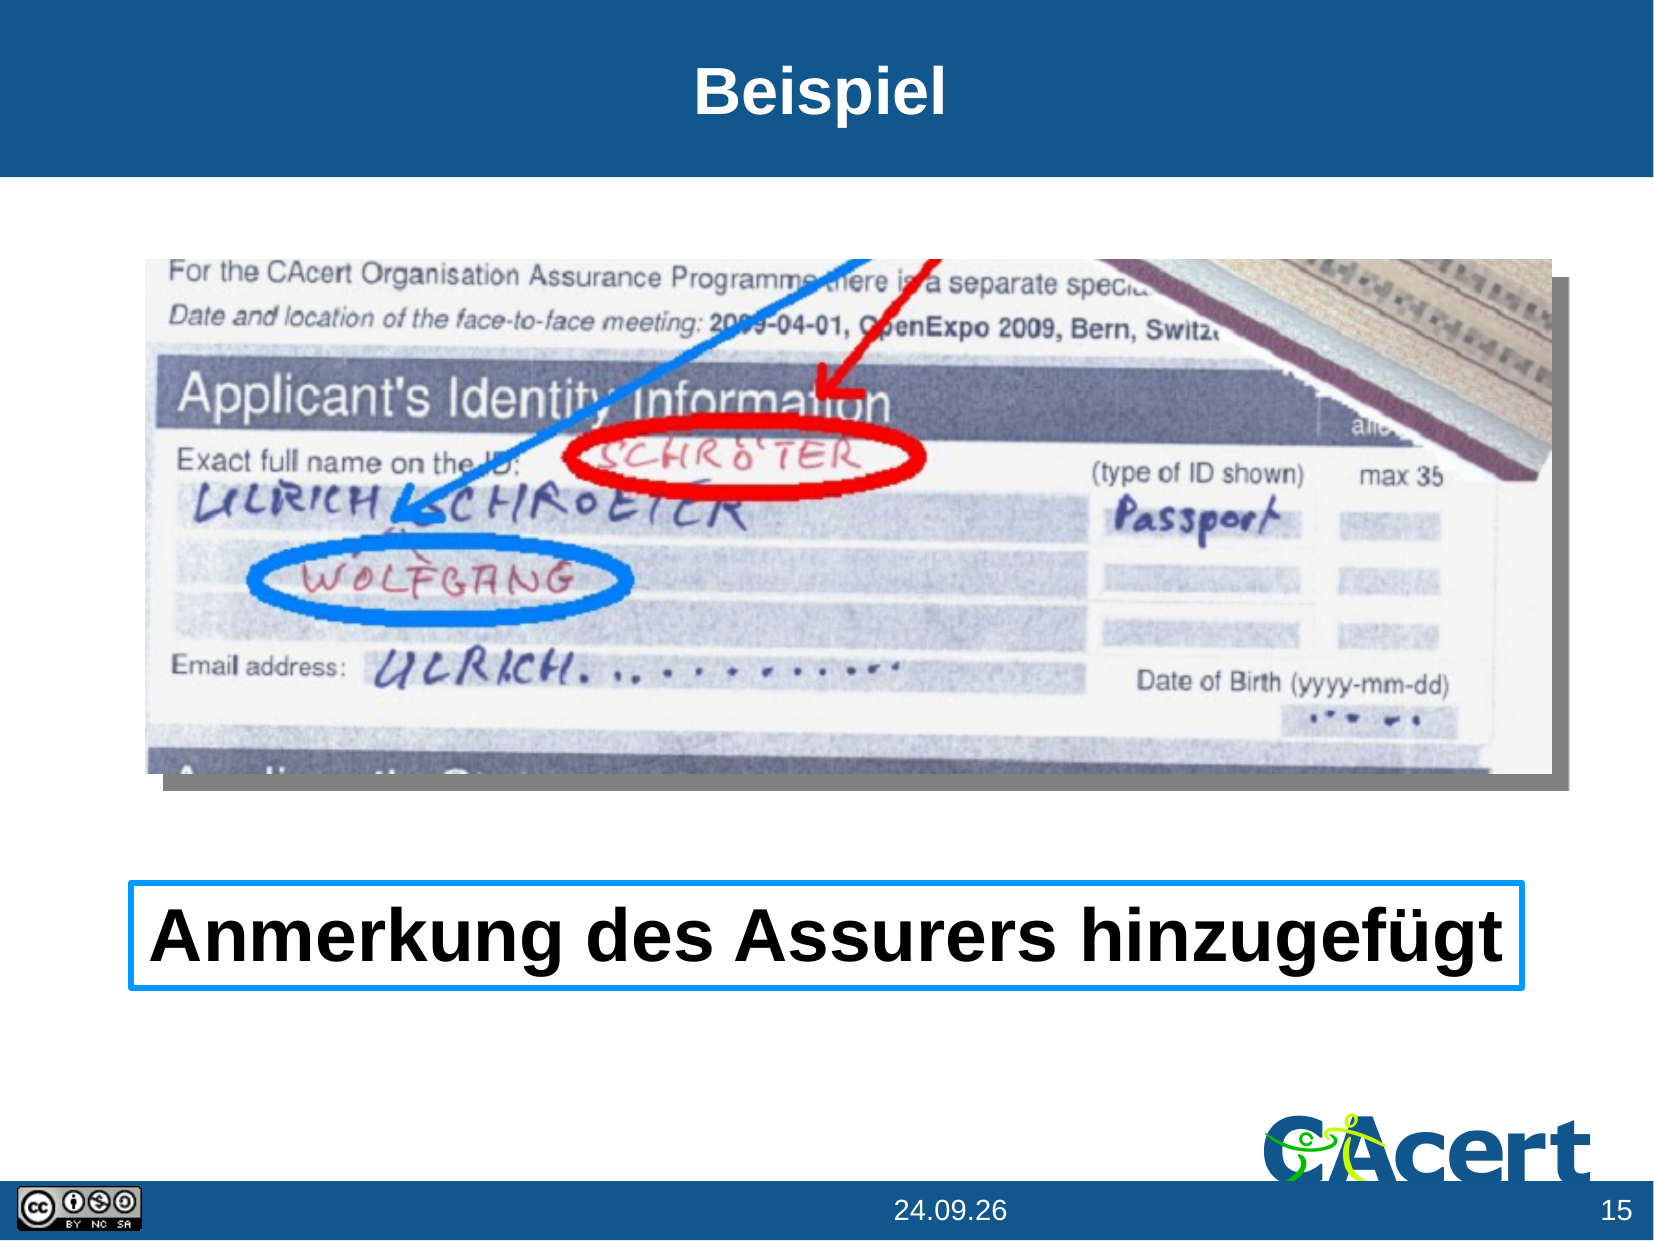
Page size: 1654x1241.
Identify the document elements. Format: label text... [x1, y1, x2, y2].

text_box Anmerkung des Assurers hinzugefügt [131, 882, 1523, 988]
picture [1263, 1112, 1591, 1181]
picture [145, 259, 1552, 774]
picture [17, 1186, 142, 1231]
title Beispiel [76, 17, 1565, 166]
